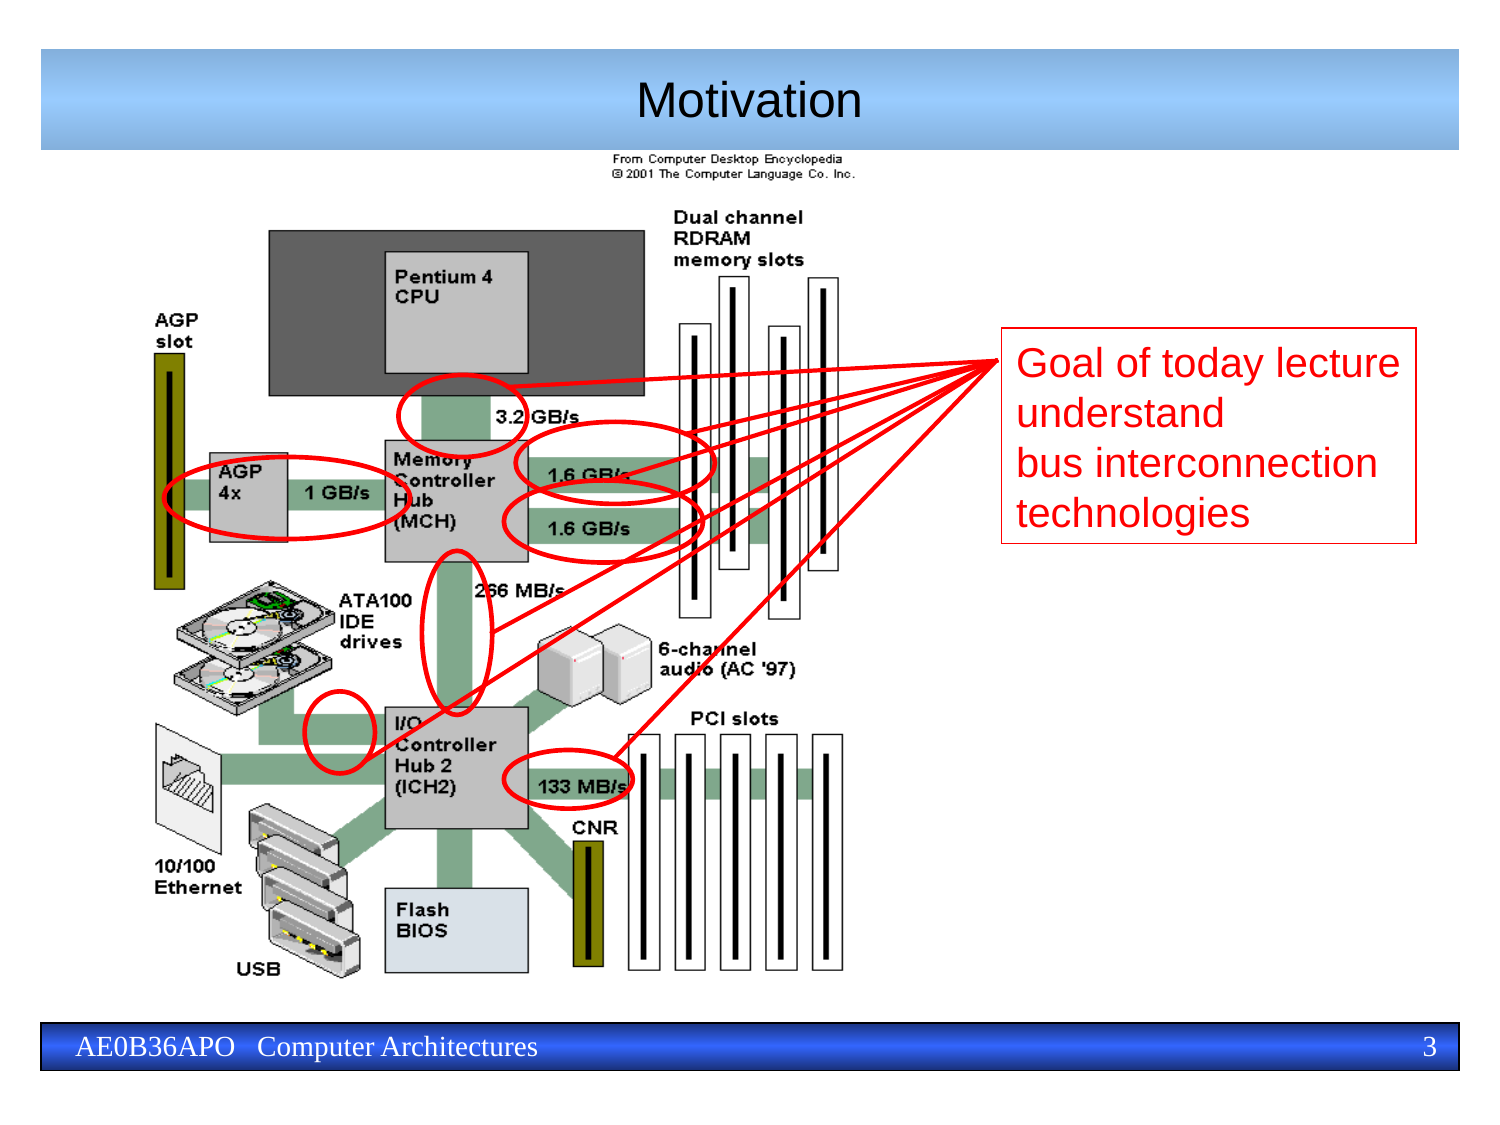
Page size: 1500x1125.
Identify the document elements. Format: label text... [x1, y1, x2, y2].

picture [687, 407, 856, 515]
picture [452, 694, 477, 712]
picture [519, 425, 704, 487]
picture [489, 440, 856, 679]
picture [401, 378, 524, 454]
picture [507, 753, 630, 806]
picture [549, 483, 669, 501]
picture [639, 524, 700, 557]
text_box Goal of today lecture understand bus interconnection technologies [1001, 328, 1417, 544]
picture [694, 397, 856, 446]
picture [507, 493, 700, 560]
picture [307, 694, 372, 771]
picture [140, 152, 856, 997]
title Motivation [41, 49, 1459, 150]
picture [425, 554, 489, 706]
picture [625, 453, 712, 491]
